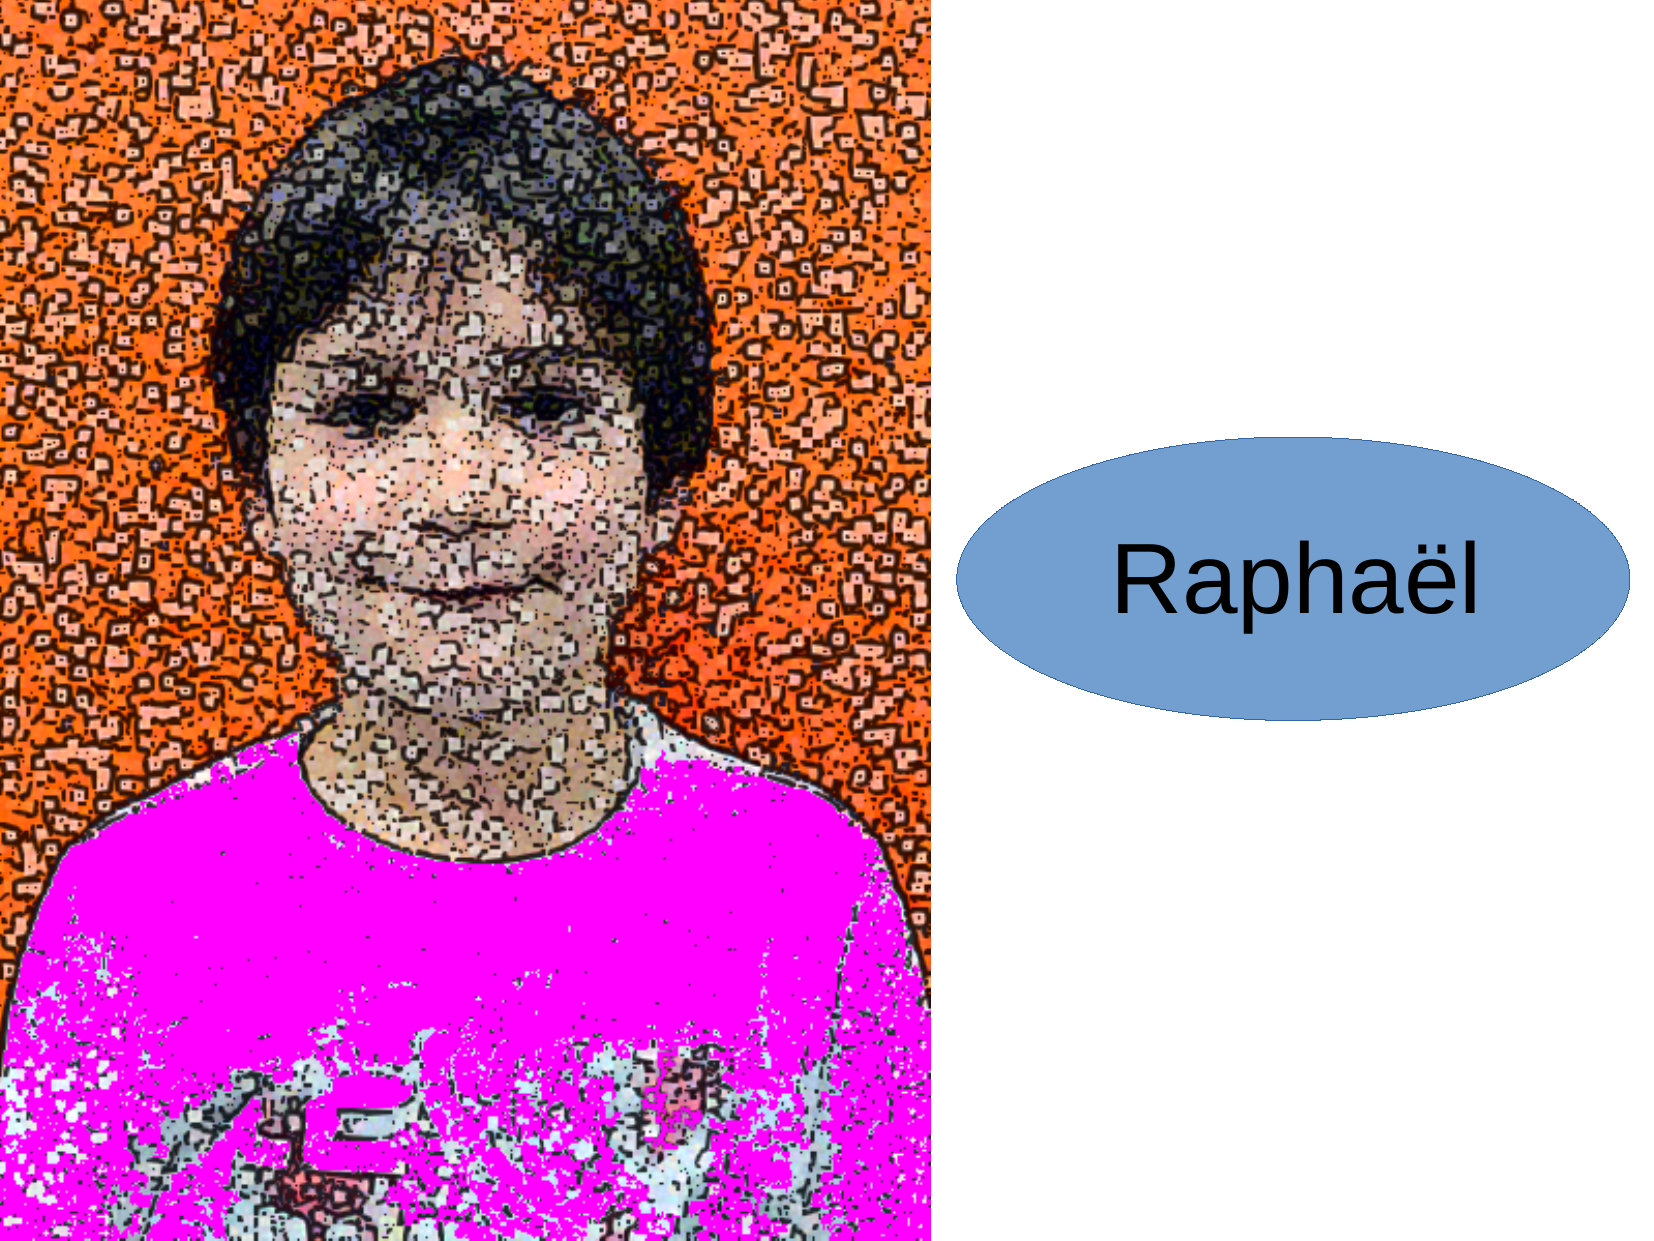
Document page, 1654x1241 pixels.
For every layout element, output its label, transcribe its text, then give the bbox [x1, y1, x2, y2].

text_box Raphaël [956, 437, 1630, 721]
picture [0, 0, 931, 1241]
